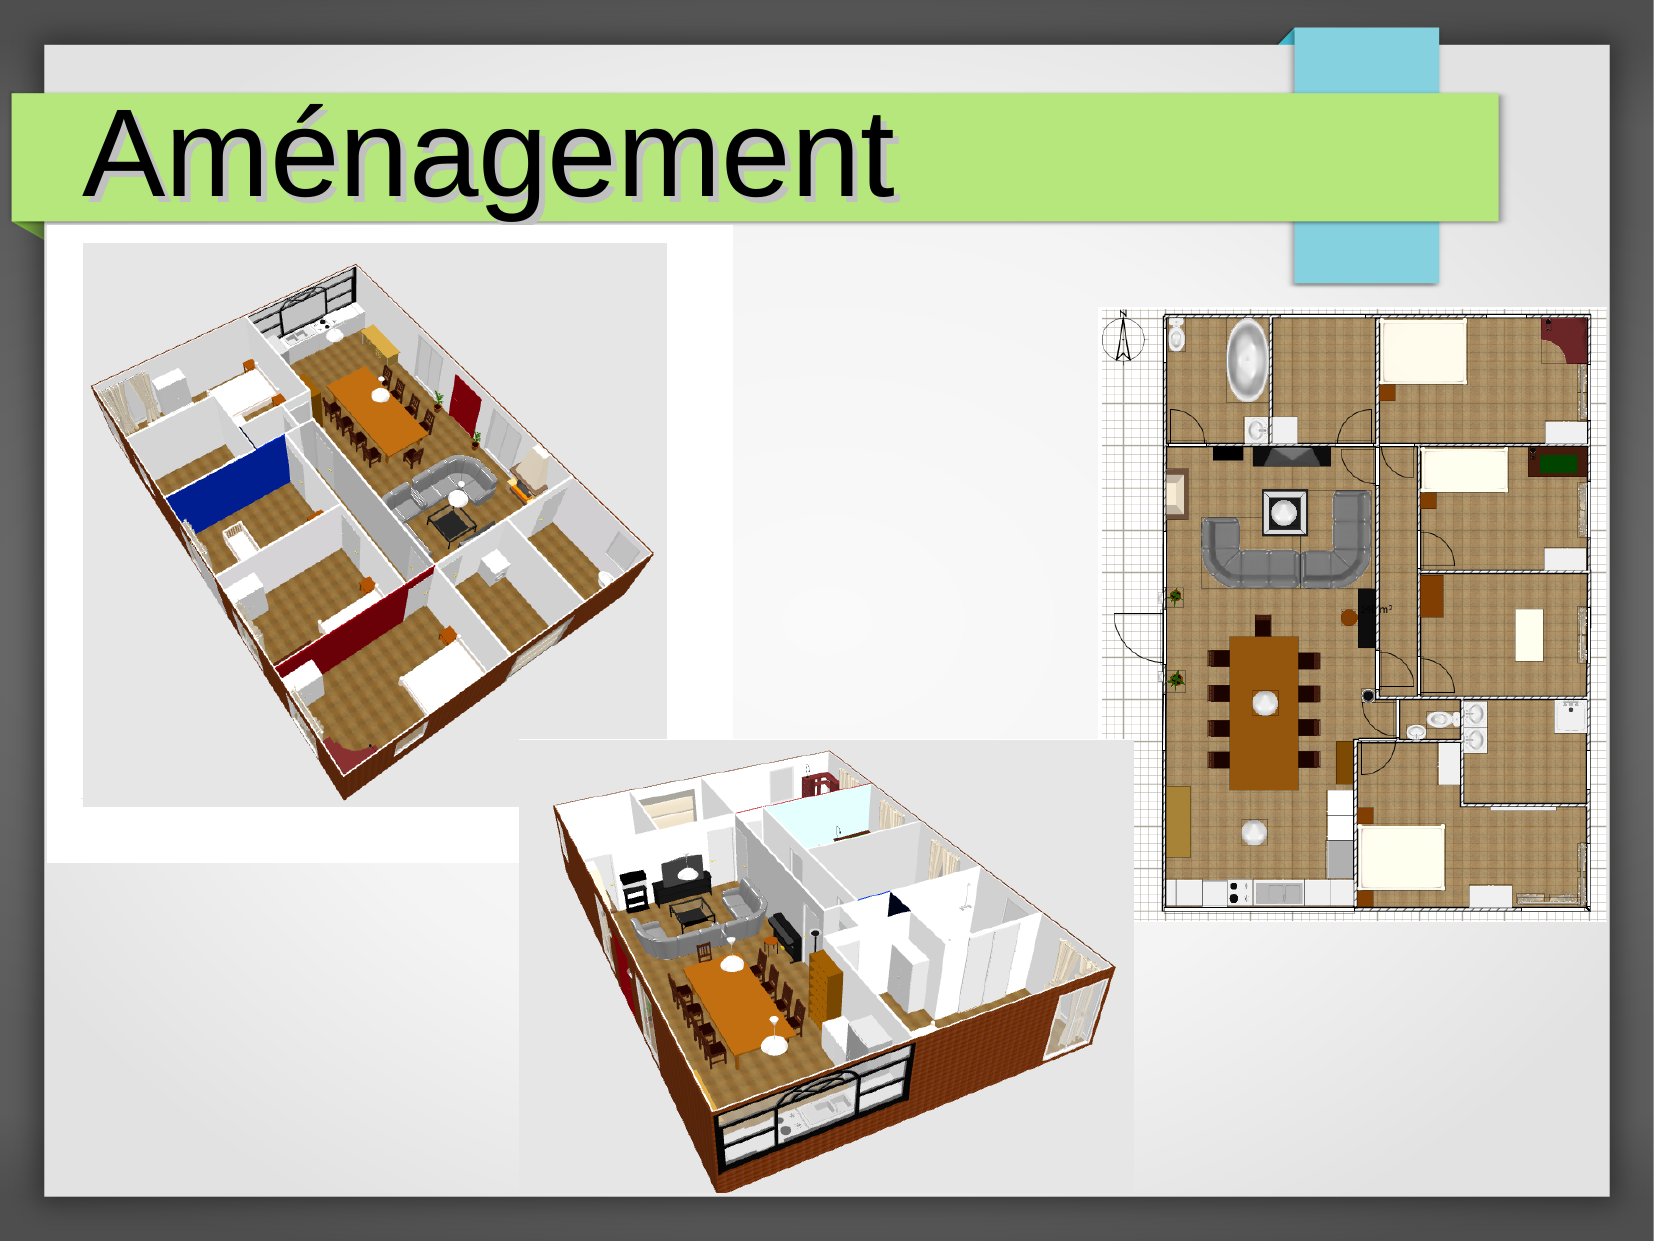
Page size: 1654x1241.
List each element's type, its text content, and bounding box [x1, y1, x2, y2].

picture [0, 0, 1654, 1241]
title Aménagement [82, 83, 1264, 224]
